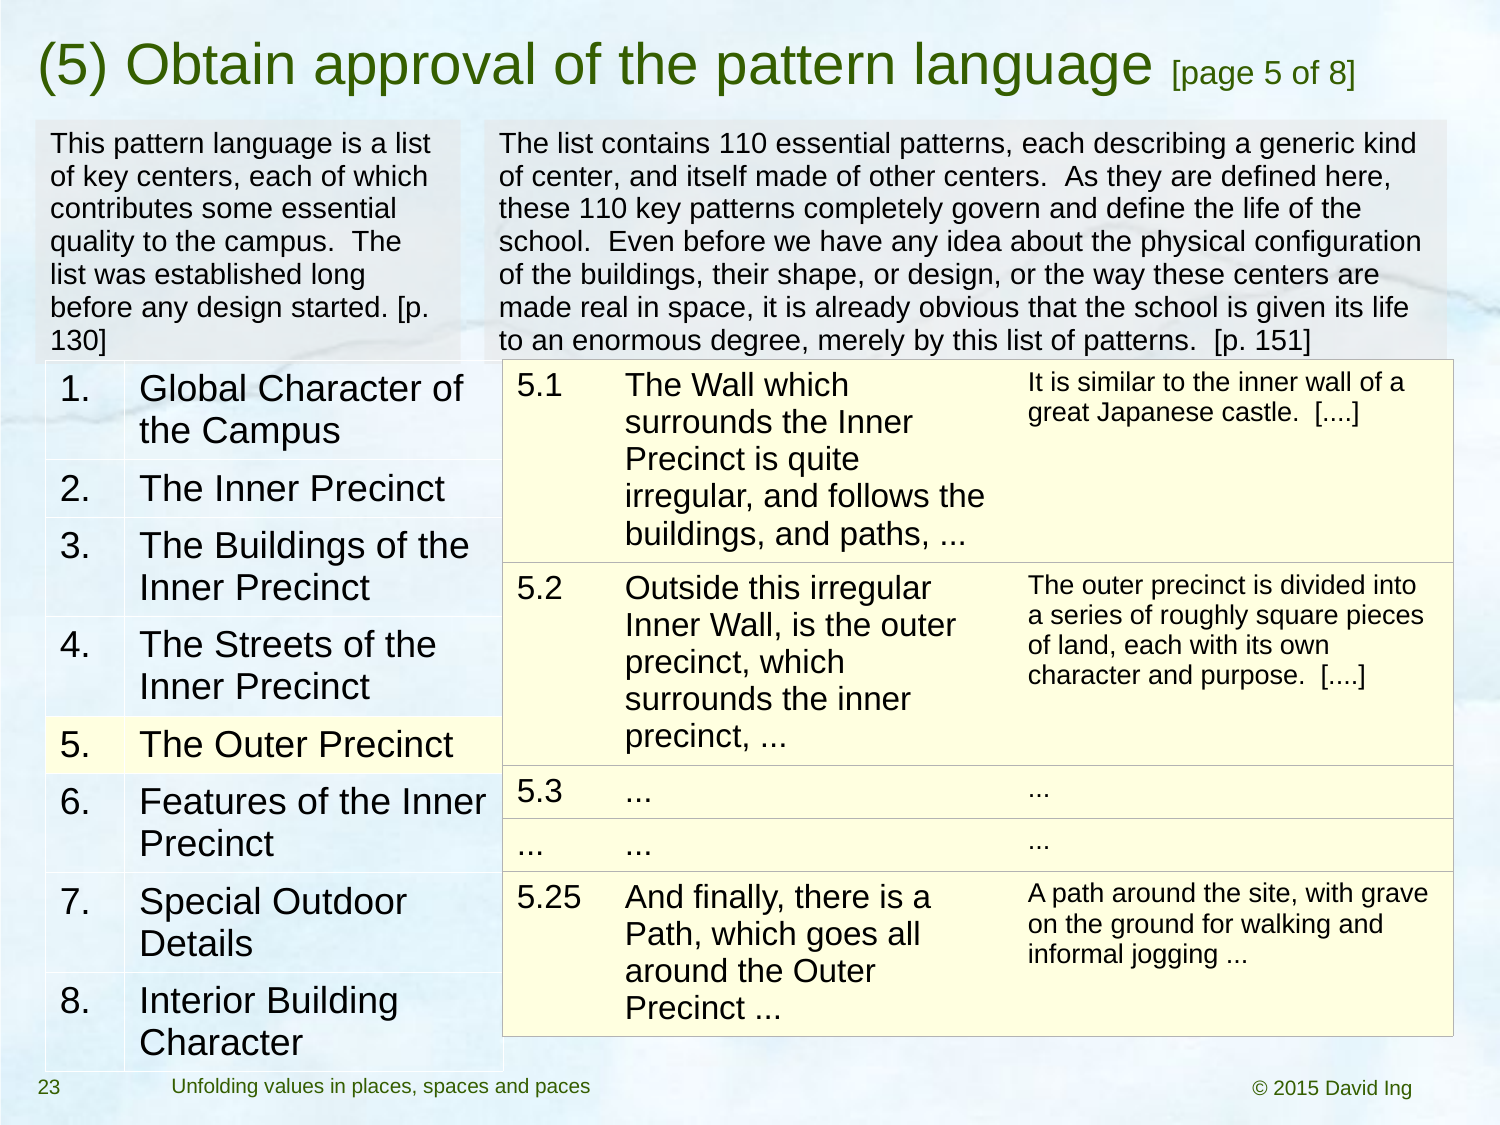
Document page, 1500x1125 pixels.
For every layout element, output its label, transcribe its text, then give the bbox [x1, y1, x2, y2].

table_cell A path around the site, with grave on the ground for walking and informal jogging ... [1013, 872, 1453, 1036]
table_header Global Character of the Campus [125, 361, 502, 459]
table_header 1. [46, 361, 124, 459]
table_cell 6. [46, 774, 124, 872]
table_header It is similar to the inner wall of a great Japanese castle. [....] [1013, 360, 1453, 562]
table_cell The Outer Precinct [125, 717, 502, 773]
title (5) Obtain approval of the pattern language [page 5 of 8] [37, 37, 1463, 236]
table_cell The Streets of the Inner Precinct [125, 617, 502, 716]
table_cell Interior Building Character [125, 973, 503, 1071]
table_cell ... [610, 766, 1013, 818]
text_box This pattern language is a list of key centers, each of which contributes some essential quality to the campus. The list was established long before any design started. [p. 130] [35, 119, 461, 364]
table_cell The Buildings of the Inner Precinct [125, 518, 502, 616]
picture [0, 0, 1500, 1125]
table_cell 8. [46, 973, 124, 1071]
table_cell 5.2 [503, 563, 610, 765]
table_header The Wall which surrounds the Inner Precinct is quite irregular, and follows the buildings, and paths, ... [610, 360, 1013, 562]
table_cell ... [1013, 819, 1453, 871]
table_cell Special Outdoor Details [125, 873, 502, 972]
table_header 5.1 [503, 360, 610, 562]
table_cell 5.25 [503, 872, 610, 1036]
table_cell 5.3 [503, 766, 610, 818]
table_cell Outside this irregular Inner Wall, is the outer precinct, which surrounds the inner precinct, ... [610, 563, 1013, 765]
table_cell 5. [46, 717, 124, 773]
text_box The list contains 110 essential patterns, each describing a generic kind of center, and itself made of other centers. As they are defined here, these 110 key patterns completely govern and define the life of the school. Even before we have any idea about the physical configuration of the buildings, their shape, or design, or the way these centers are made real in space, it is already obvious that the school is given its life to an enormous degree, merely by this list of patterns. [p. 151] [484, 119, 1447, 360]
table_cell The outer precinct is divided into a series of roughly square pieces of land, each with its own character and purpose. [....] [1013, 563, 1453, 765]
table_cell ... [1013, 766, 1453, 818]
table_cell 7. [46, 873, 124, 972]
table_cell 2. [46, 460, 124, 517]
table_cell ... [610, 819, 1013, 871]
table_cell 4. [46, 617, 124, 716]
table_cell Features of the Inner Precinct [125, 774, 502, 872]
table_cell ... [503, 819, 610, 871]
table_cell And finally, there is a Path, which goes all around the Outer Precinct ... [610, 872, 1013, 1036]
table_cell The Inner Precinct [125, 460, 502, 517]
table_cell 3. [46, 518, 124, 616]
